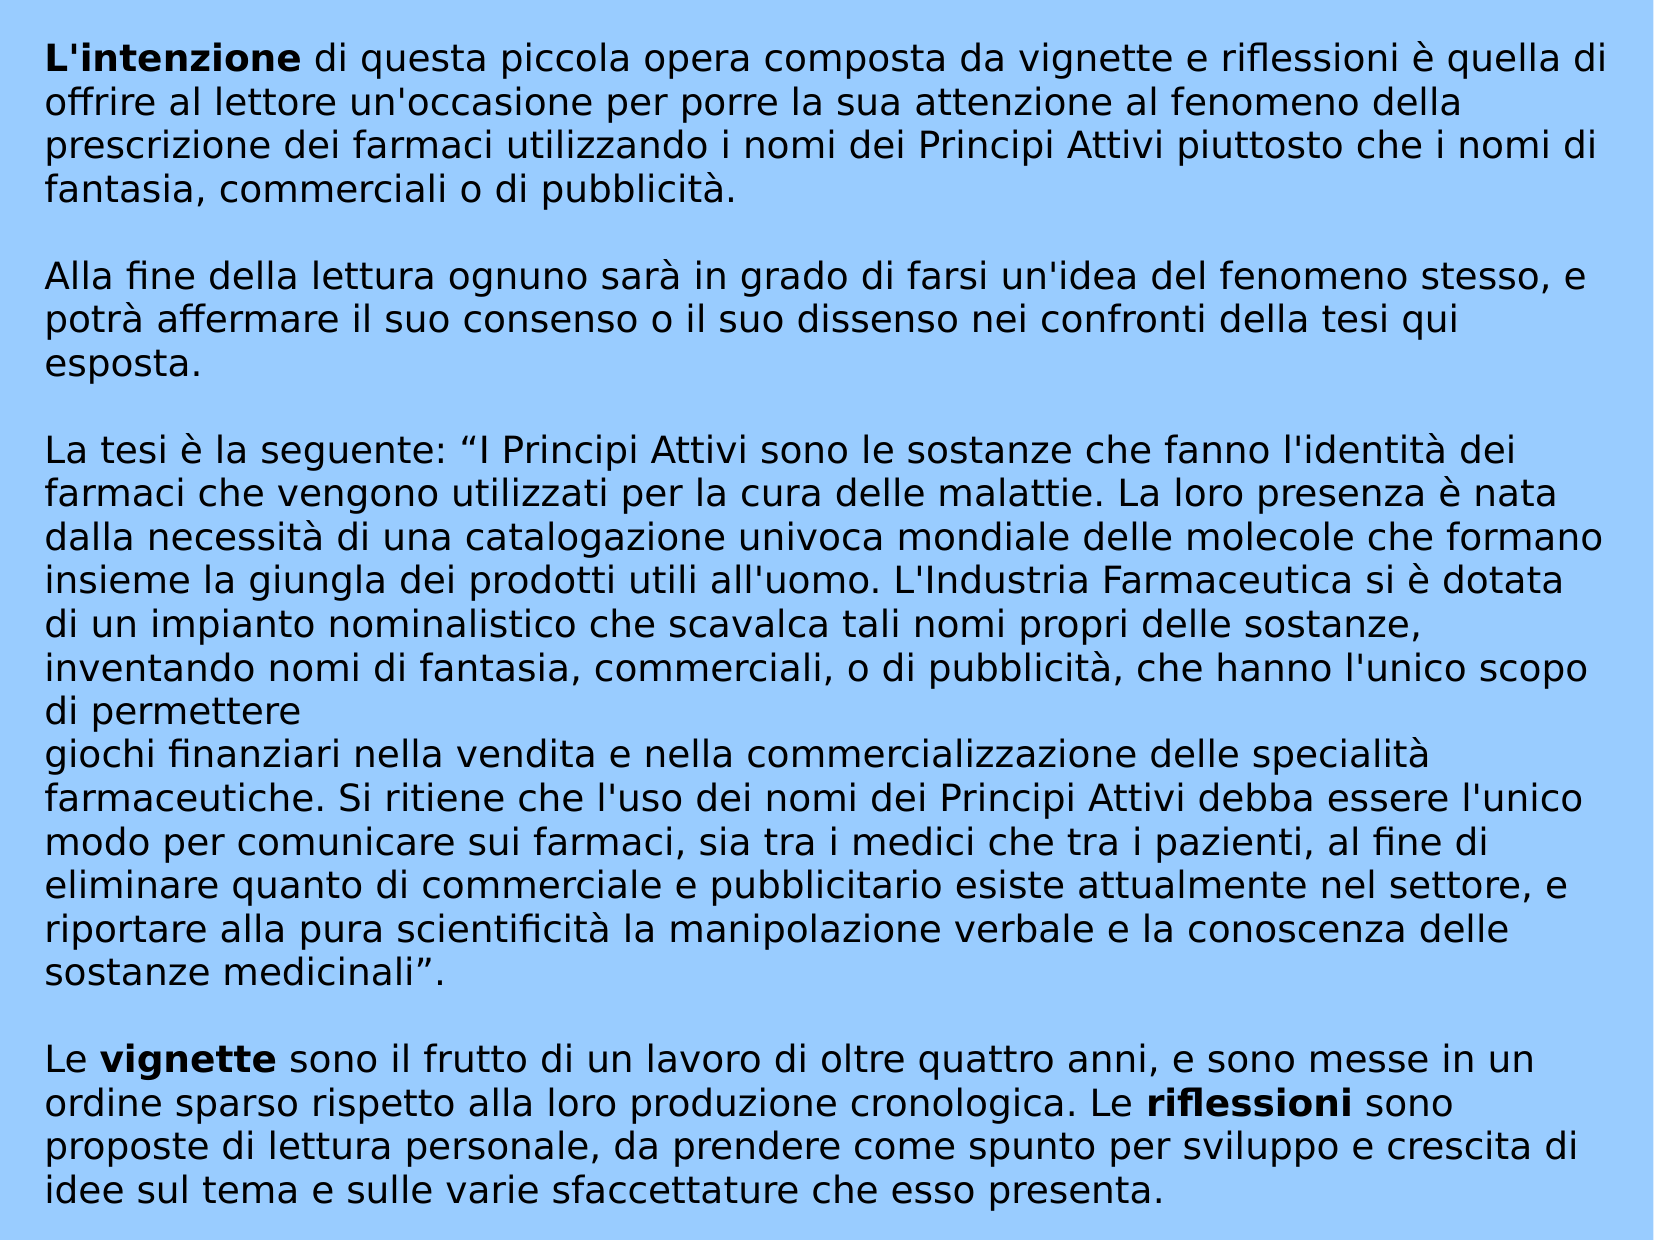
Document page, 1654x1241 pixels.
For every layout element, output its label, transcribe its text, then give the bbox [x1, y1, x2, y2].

text_box L'intenzione di questa piccola opera composta da vignette e riflessioni è quella di offrire al lettore un'occasione per porre la sua attenzione al fenomeno della prescrizione dei farmaci utilizzando i nomi dei Principi Attivi piuttosto che i nomi di fantasia, commerciali o di pubblicità. Alla fine della lettura ognuno sarà in grado di farsi un'idea del fenomeno stesso, e potrà affermare il suo consenso o il suo dissenso nei confronti della tesi qui esposta. La tesi è la seguente: “I Principi Attivi sono le sostanze che fanno l'identità dei farmaci che vengono utilizzati per la cura delle malattie. La loro presenza è nata dalla necessità di una catalogazione univoca mondiale delle molecole che formano insieme la giungla dei prodotti utili all'uomo. L'Industria Farmaceutica si è dotata di un impianto nominalistico che scavalca tali nomi propri delle sostanze, inventando nomi di fantasia, commerciali, o di pubblicità, che hanno l'unico scopo di permettere giochi finanziari nella vendita e nella commercializzazione delle specialità farmaceutiche. Si ritiene che l'uso dei nomi dei Principi Attivi debba essere l'unico modo per comunicare sui farmaci, sia tra i medici che tra i pazienti, al fine di eliminare quanto di commerciale e pubblicitario esiste attualmente nel settore, e riportare alla pura scientificità la manipolazione verbale e la conoscenza delle sostanze medicinali”. Le vignette sono il frutto di un lavoro di oltre quattro anni, e sono messe in un ordine sparso rispetto alla loro produzione cronologica. Le riflessioni sono proposte di lettura personale, da prendere come spunto per sviluppo e crescita di idee sul tema e sulle varie sfaccettature che esso presenta. Mauro Pecchioli [29, 29, 1625, 1220]
